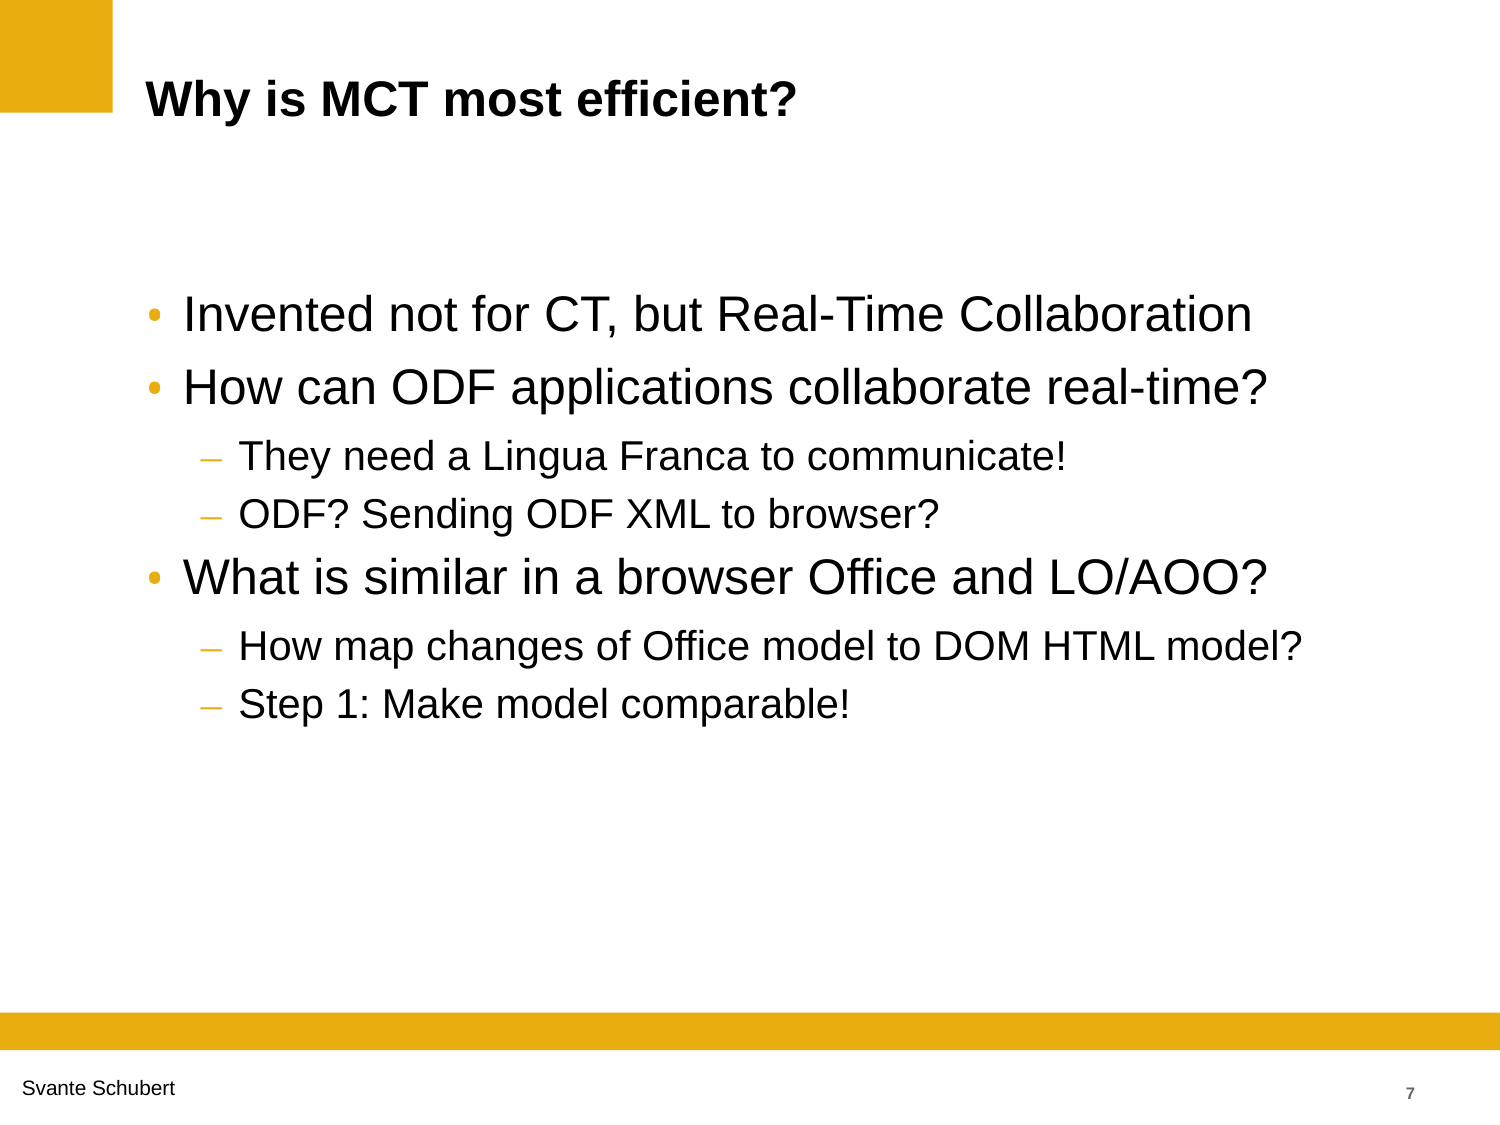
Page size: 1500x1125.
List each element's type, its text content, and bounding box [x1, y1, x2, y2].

title Why is MCT most efficient? [145, 67, 1388, 212]
list Invented not for CT, but Real-Time Collaboration How can ODF applications collaborate real-time? They need a Lingua Franca to communicate! ODF? Sending ODF XML to browser? What is similar in a browser Office and LO/AOO? How map changes of Office model to DOM HTML model? Step 1: Make model comparable! [145, 212, 1423, 922]
